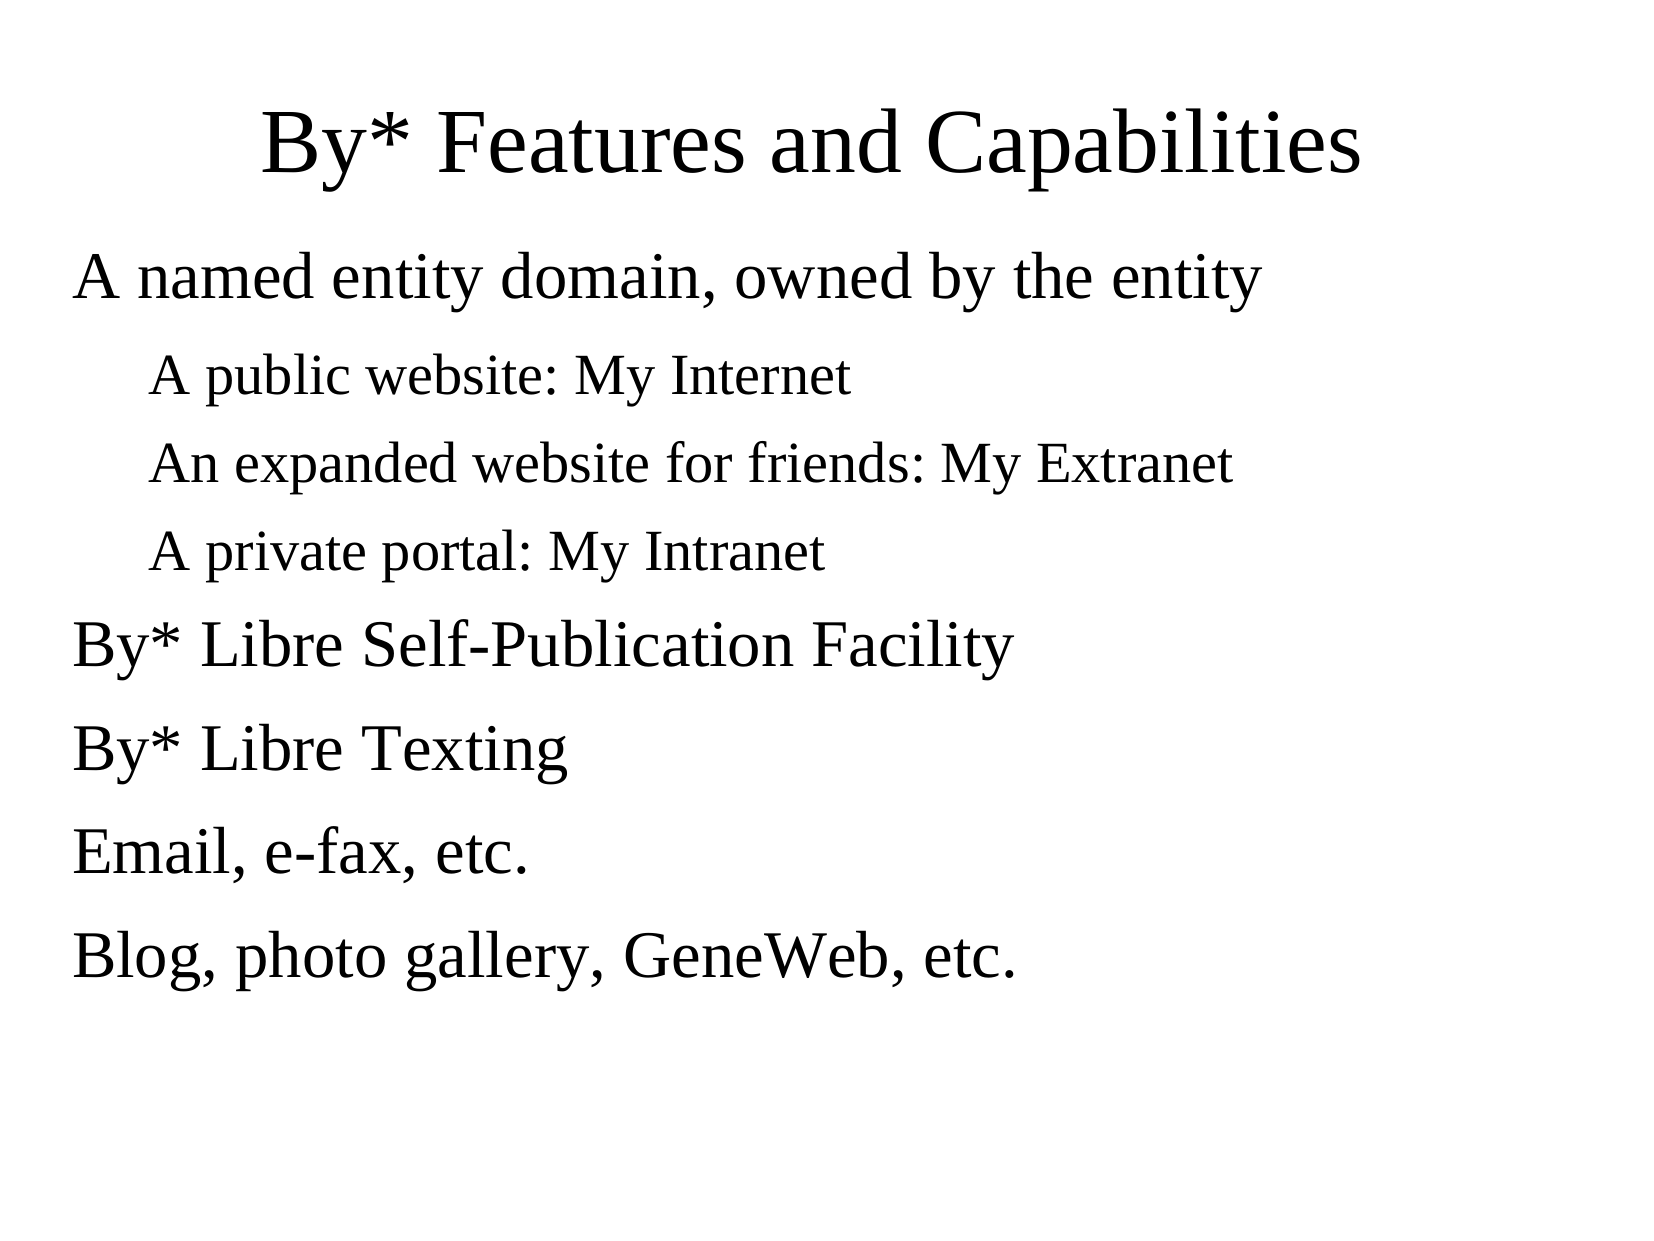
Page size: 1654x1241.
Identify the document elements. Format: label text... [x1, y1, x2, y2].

title By* Features and Capabilities [107, 54, 1520, 229]
list A named entity domain, owned by the entity A public website: My Internet An expanded website for friends: My Extranet A private portal: My Intranet By* Libre Self-Publication Facility By* Libre Texting Email, e-fax, etc. Blog, photo gallery, GeneWeb, etc. [54, 238, 1591, 1210]
